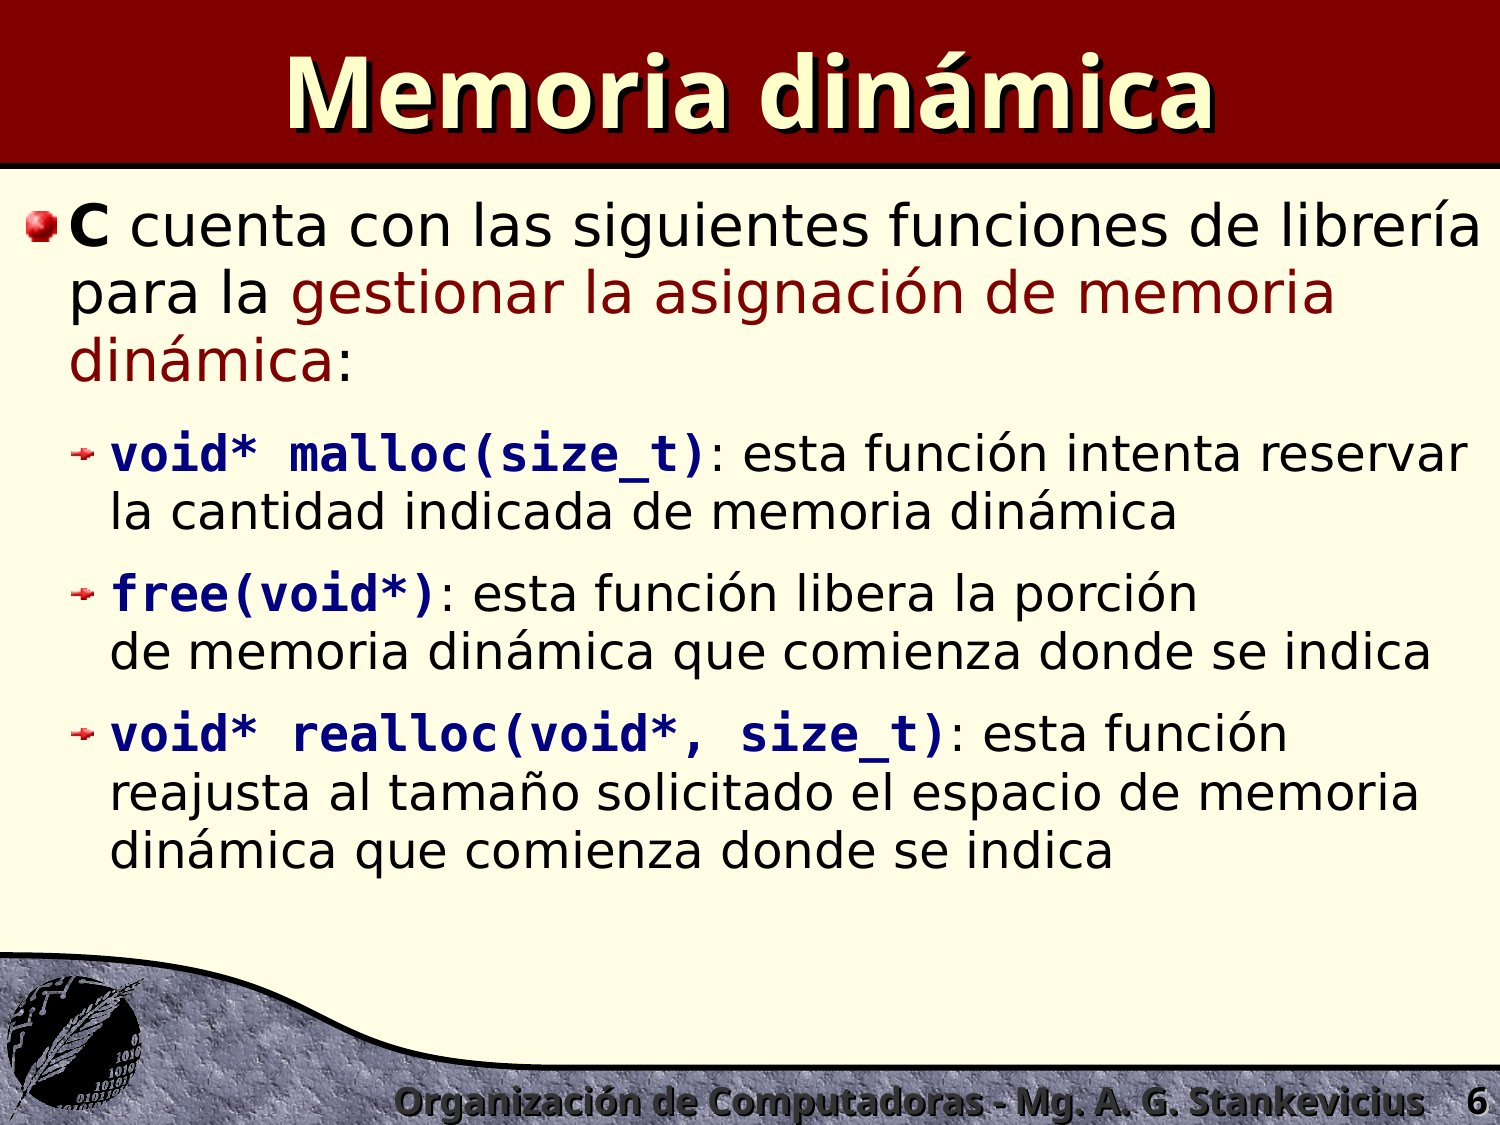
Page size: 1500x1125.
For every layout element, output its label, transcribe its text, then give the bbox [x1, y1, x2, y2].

picture [0, 959, 1500, 1125]
picture [448, 1100, 455, 1110]
title Memoria dinámica [15, 5, 1485, 160]
list C cuenta con las siguientes funciones de librería para la gestionar la asignación de memoria dinámica: void* malloc(size_t): esta función intenta reservar la cantidad indicada de memoria dinámica free(void*): esta función libera la porción de memoria dinámica que comienza donde se indica void* realloc(void*, size_t): esta función reajusta al tamaño solicitado el espacio de memoria dinámica que comienza donde se indica [11, 192, 1486, 935]
picture [1058, 1100, 1065, 1110]
picture [802, 1100, 806, 1110]
